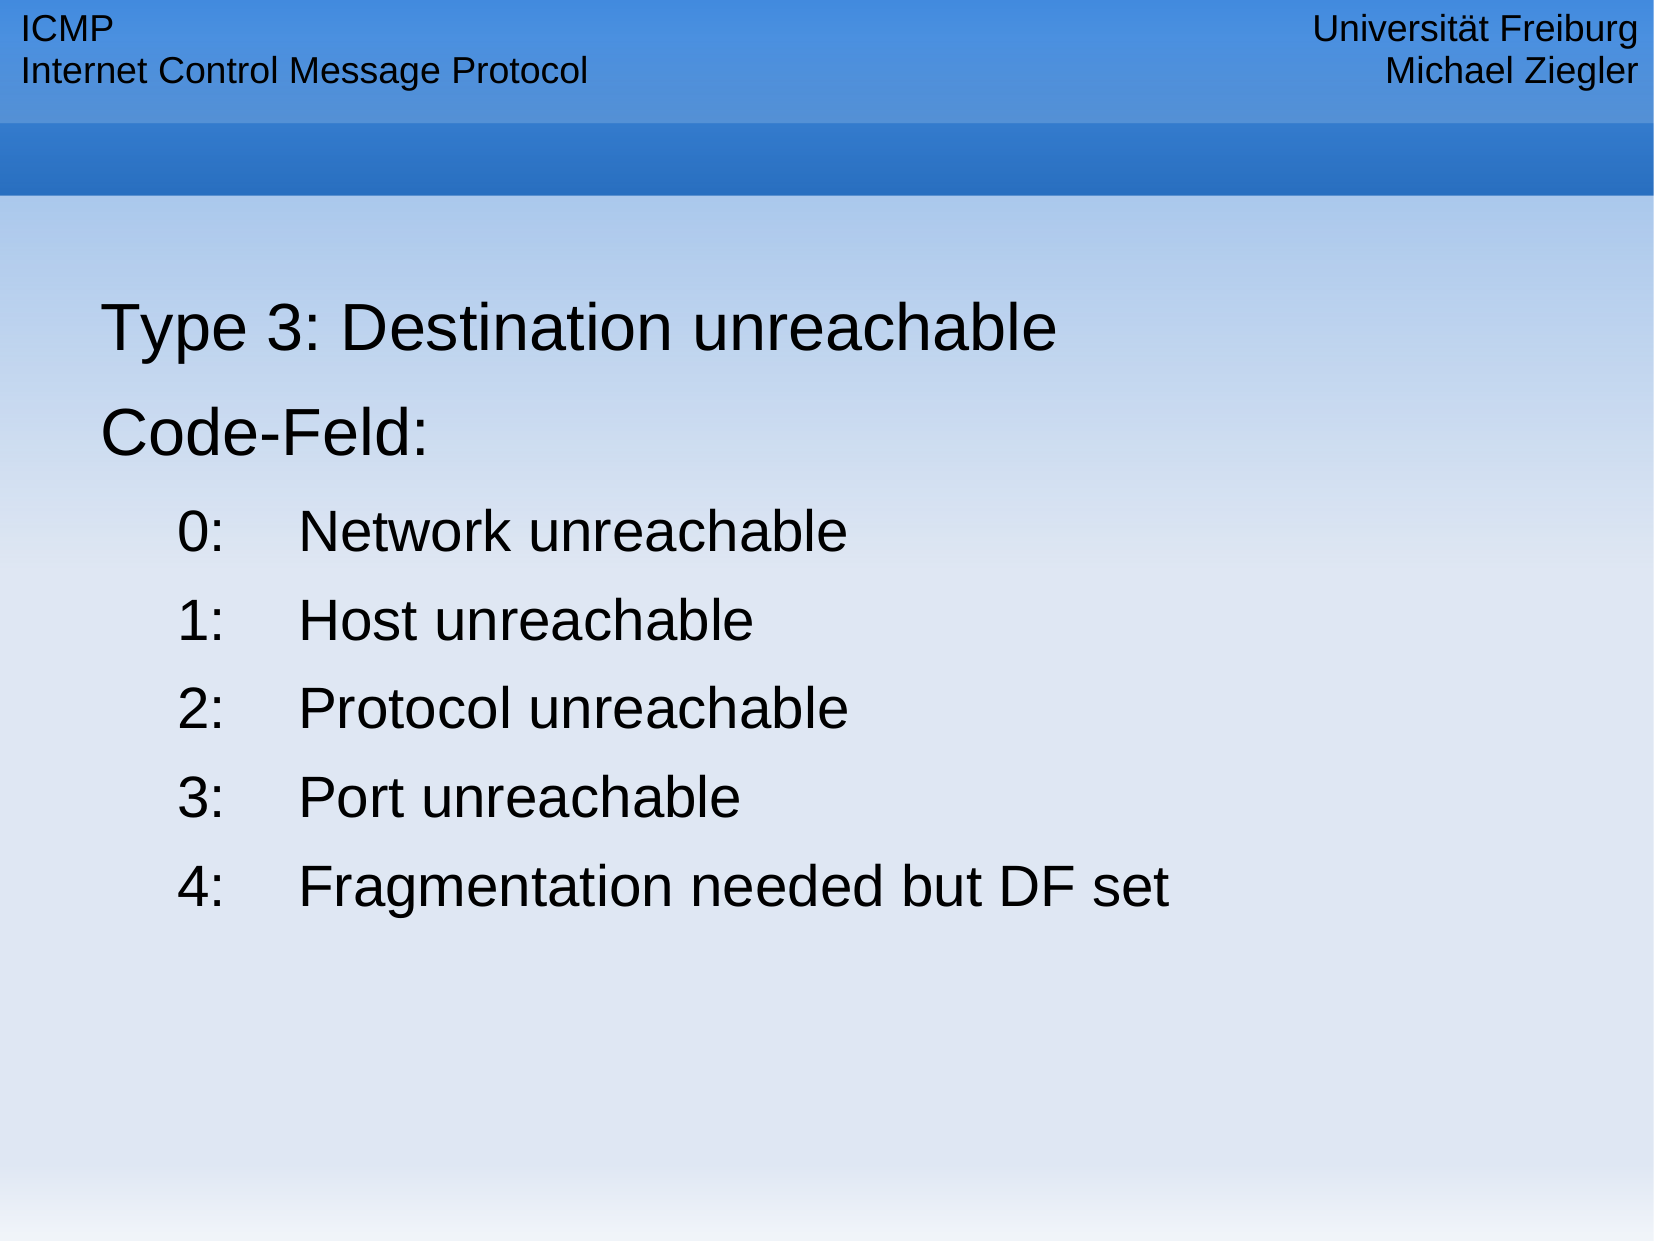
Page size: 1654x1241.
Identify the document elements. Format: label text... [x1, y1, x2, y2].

text_box Universität Freiburg Michael Ziegler [1210, 0, 1654, 183]
list Type 3: Destination unreachable Code-Feld: 0: Network unreachable 1: Host unreachable 2: Protocol unreachable 3: Port unreachable 4: Fragmentation needed but DF set [82, 290, 1571, 1109]
text_box ICMP Internet Control Message Protocol [5, 0, 715, 127]
picture [0, 0, 1654, 1241]
